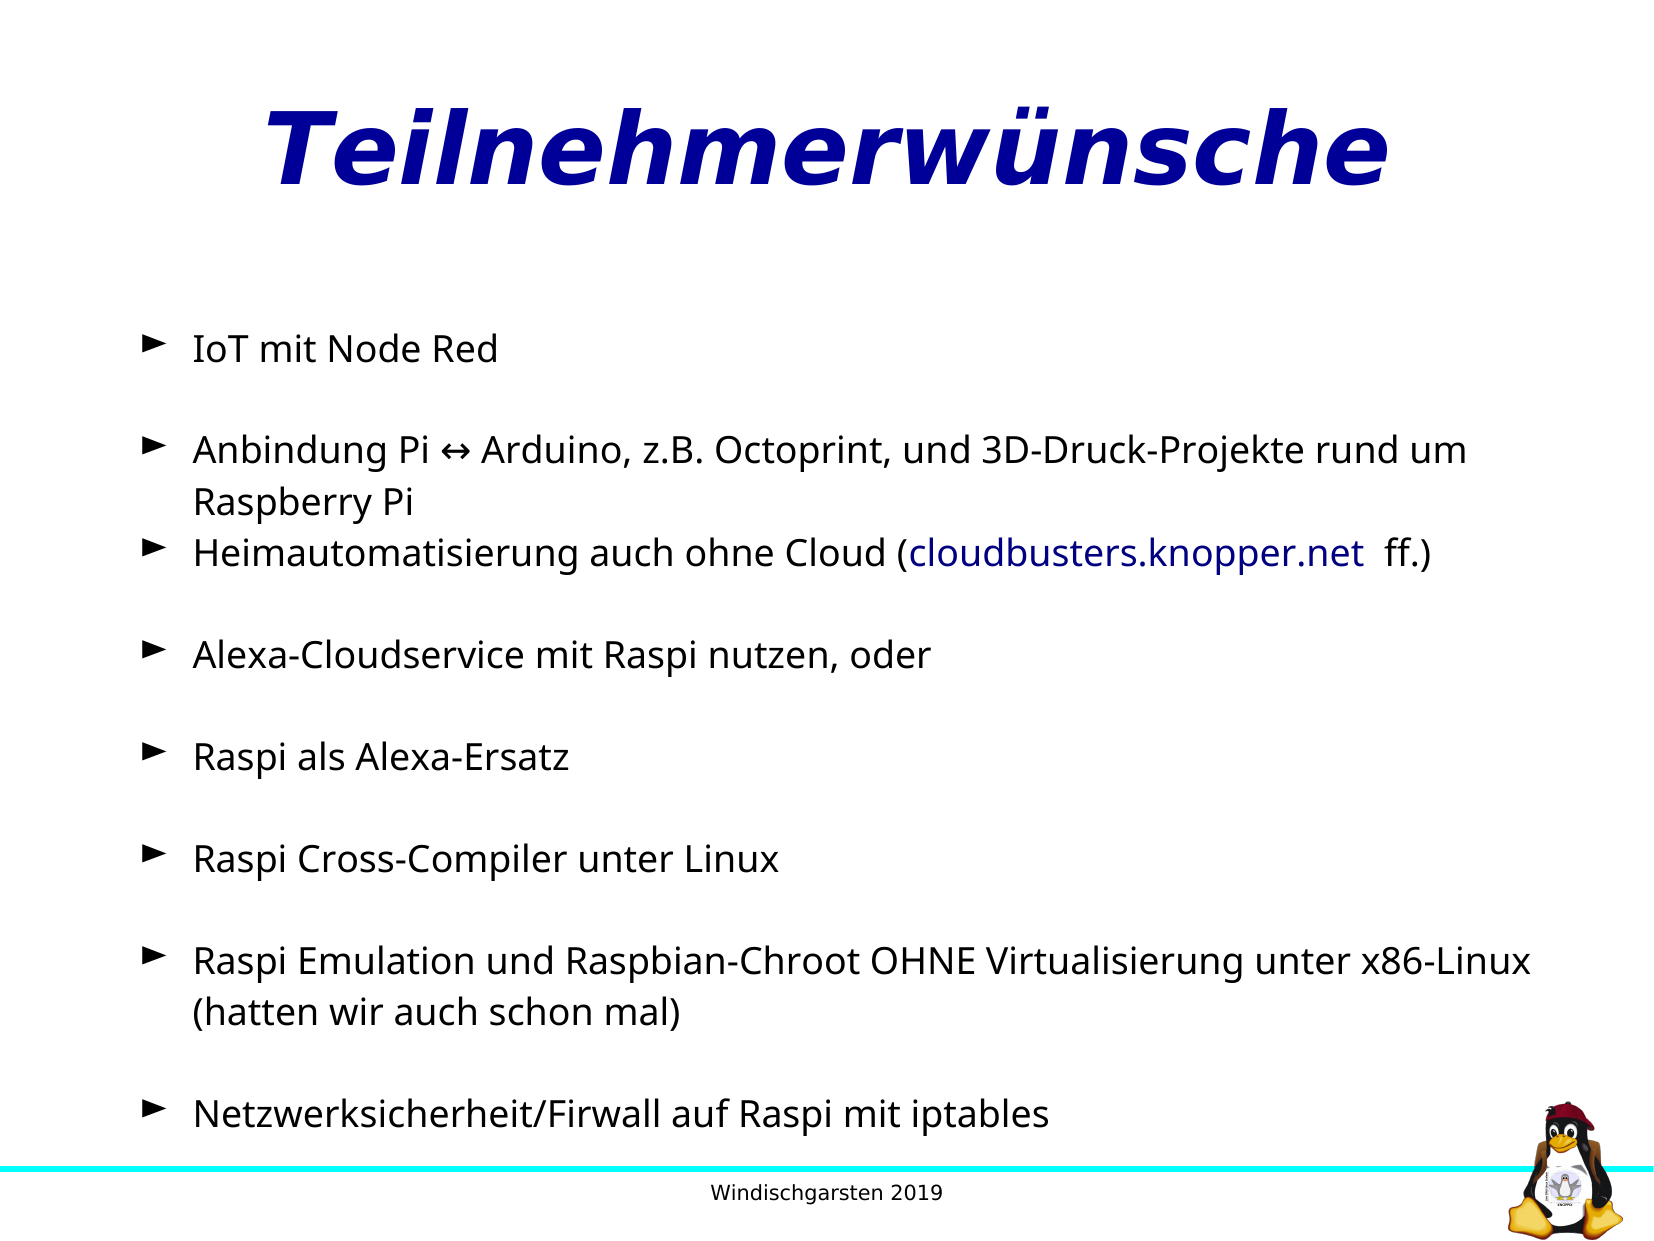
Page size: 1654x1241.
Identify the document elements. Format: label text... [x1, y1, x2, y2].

list IoT mit Node Red Anbindung Pi ↔ Arduino, z.B. Octoprint, und 3D-Druck-Projekte rund um Raspberry Pi Heimautomatisierung auch ohne Cloud (cloudbusters.knopper.net ff.) Alexa-Cloudservice mit Raspi nutzen, oder Raspi als Alexa-Ersatz Raspi Cross-Compiler unter Linux Raspi Emulation und Raspbian-Chroot OHNE Virtualisierung unter x86-Linux (hatten wir auch schon mal) Netzwerksicherheit/Firwall auf Raspi mit iptables [121, 322, 1561, 1004]
title Teilnehmerwünsche [121, 46, 1534, 254]
picture [1505, 1100, 1625, 1241]
